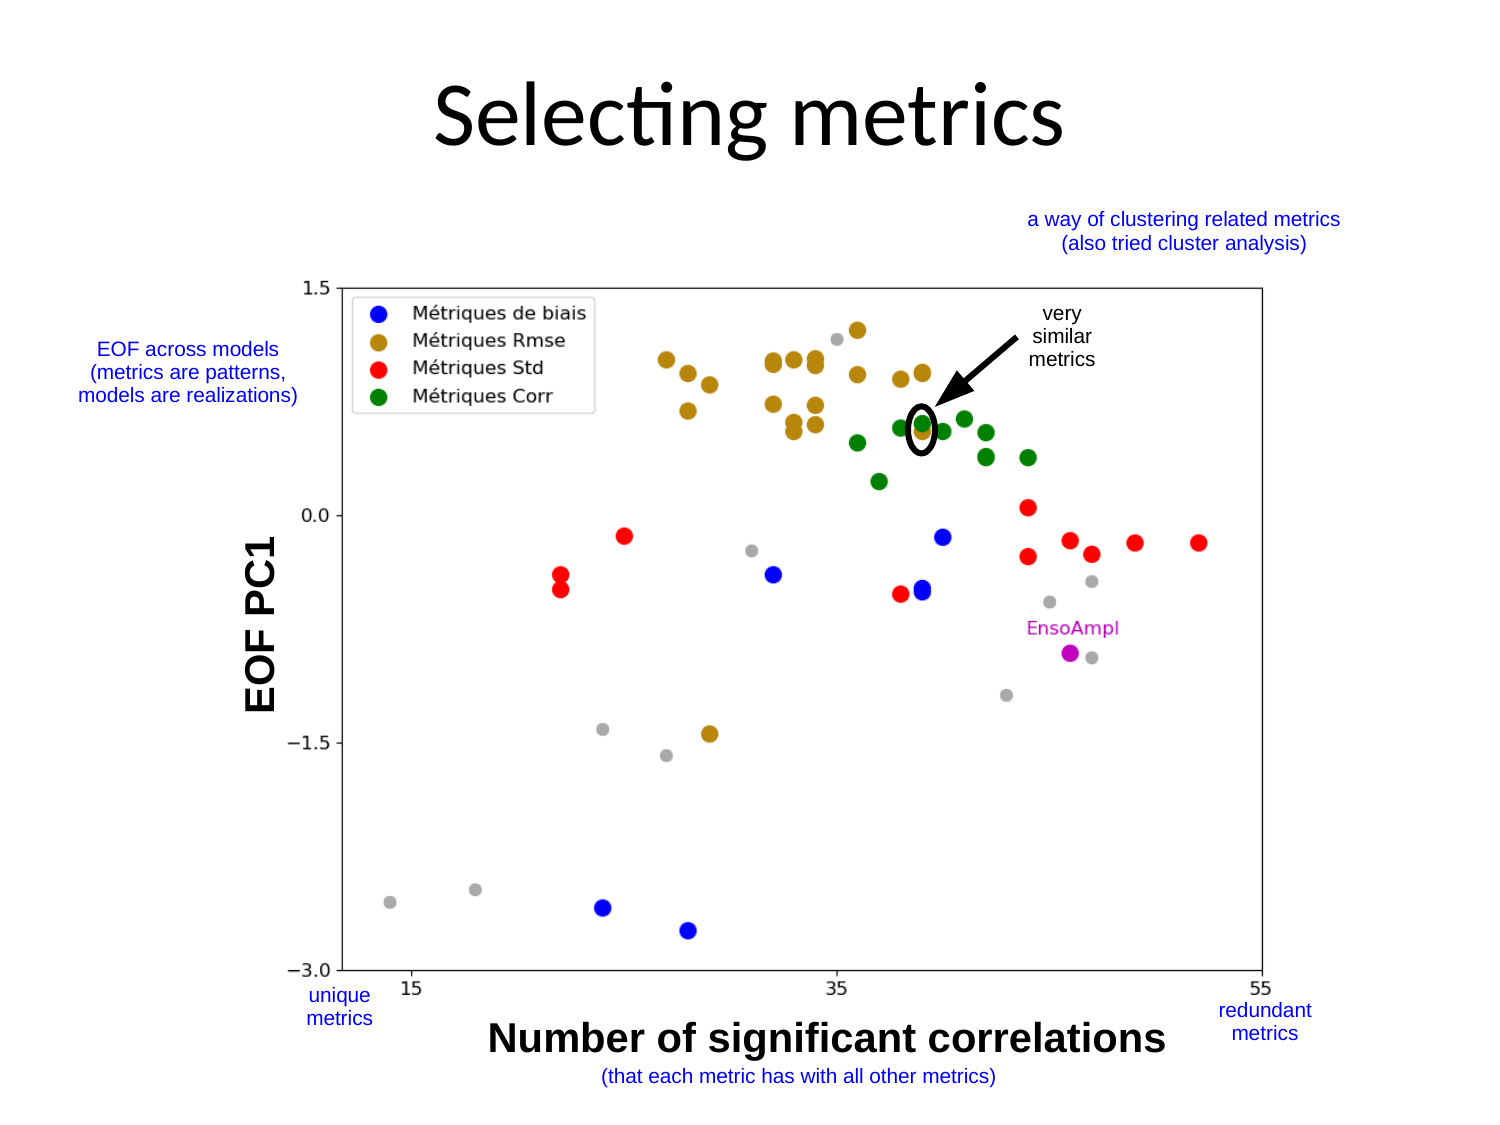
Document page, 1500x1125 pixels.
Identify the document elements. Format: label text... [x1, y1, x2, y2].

text_box (that each metric has with all other metrics) [586, 1057, 1012, 1096]
text_box Number of significant correlations [472, 1002, 1182, 1068]
title Selecting metrics [75, 15, 1425, 203]
text_box very similar metrics [1013, 293, 1111, 379]
text_box a way of clustering related metrics (also tried cluster analysis) [1012, 200, 1356, 263]
text_box EOF across models (metrics are patterns, models are realizations) [37, 330, 339, 415]
text_box EOF PC1 [225, 509, 290, 730]
text_box redundant metrics [1197, 991, 1334, 1053]
picture [236, 265, 1279, 1036]
text_box unique metrics [271, 976, 408, 1038]
